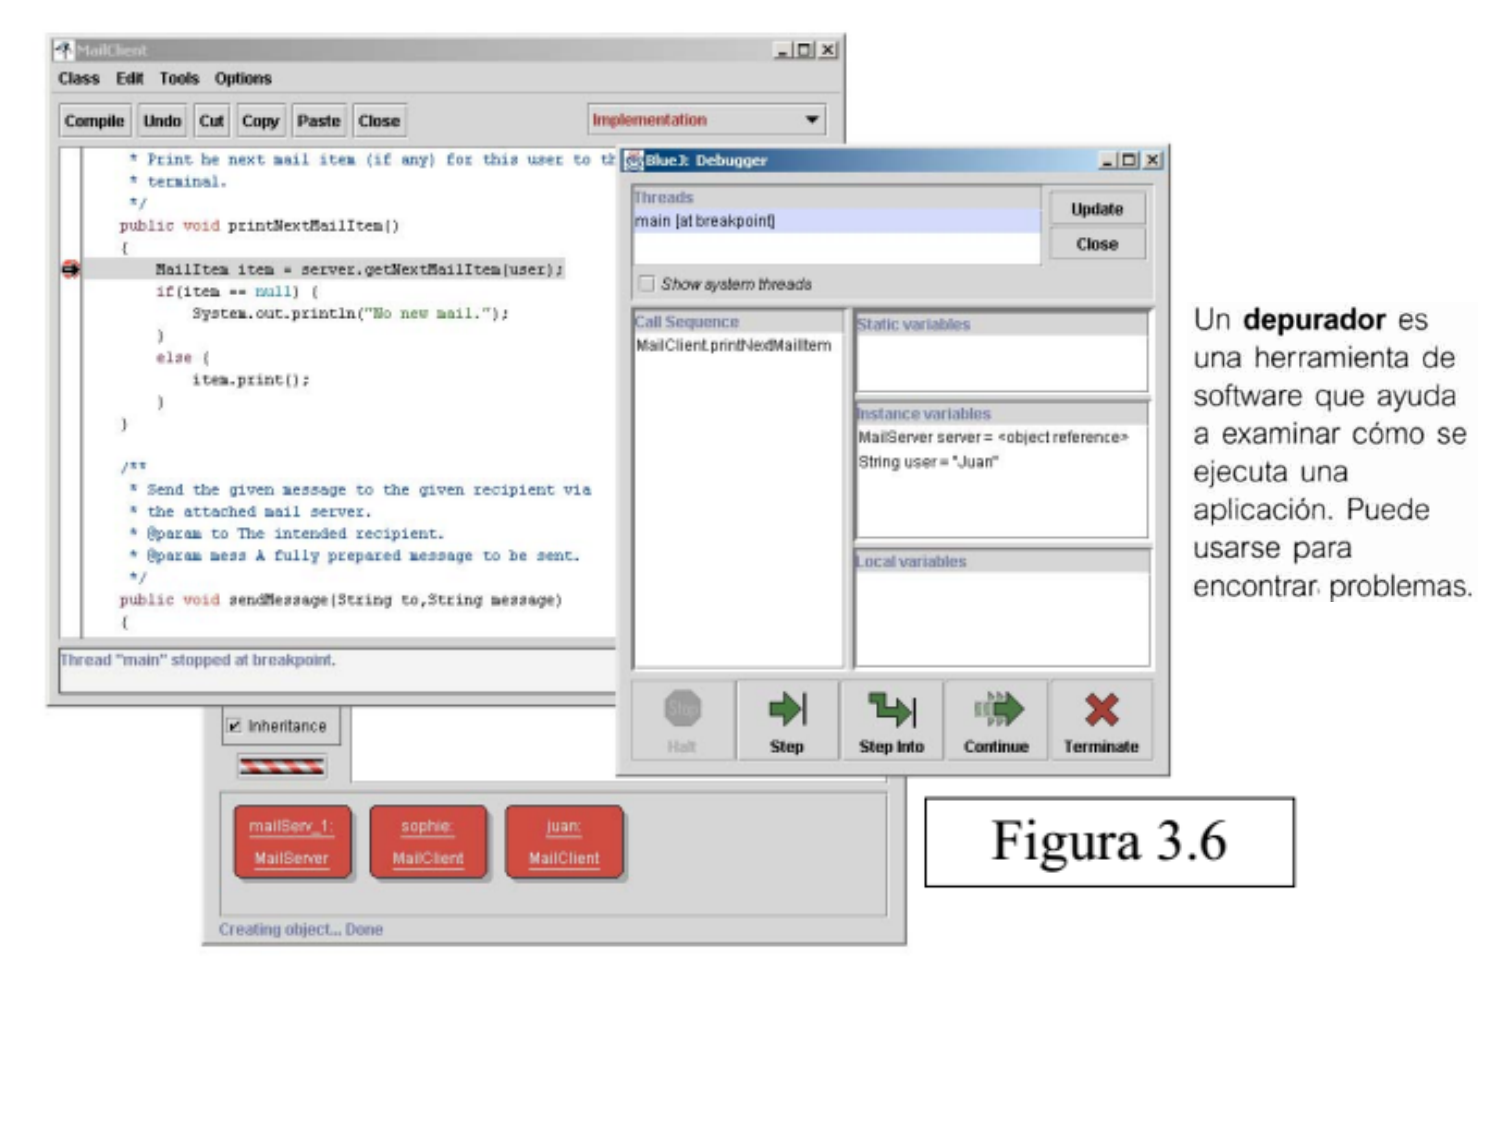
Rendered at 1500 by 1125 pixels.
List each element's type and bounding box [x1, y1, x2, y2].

picture [0, 18, 1478, 1006]
